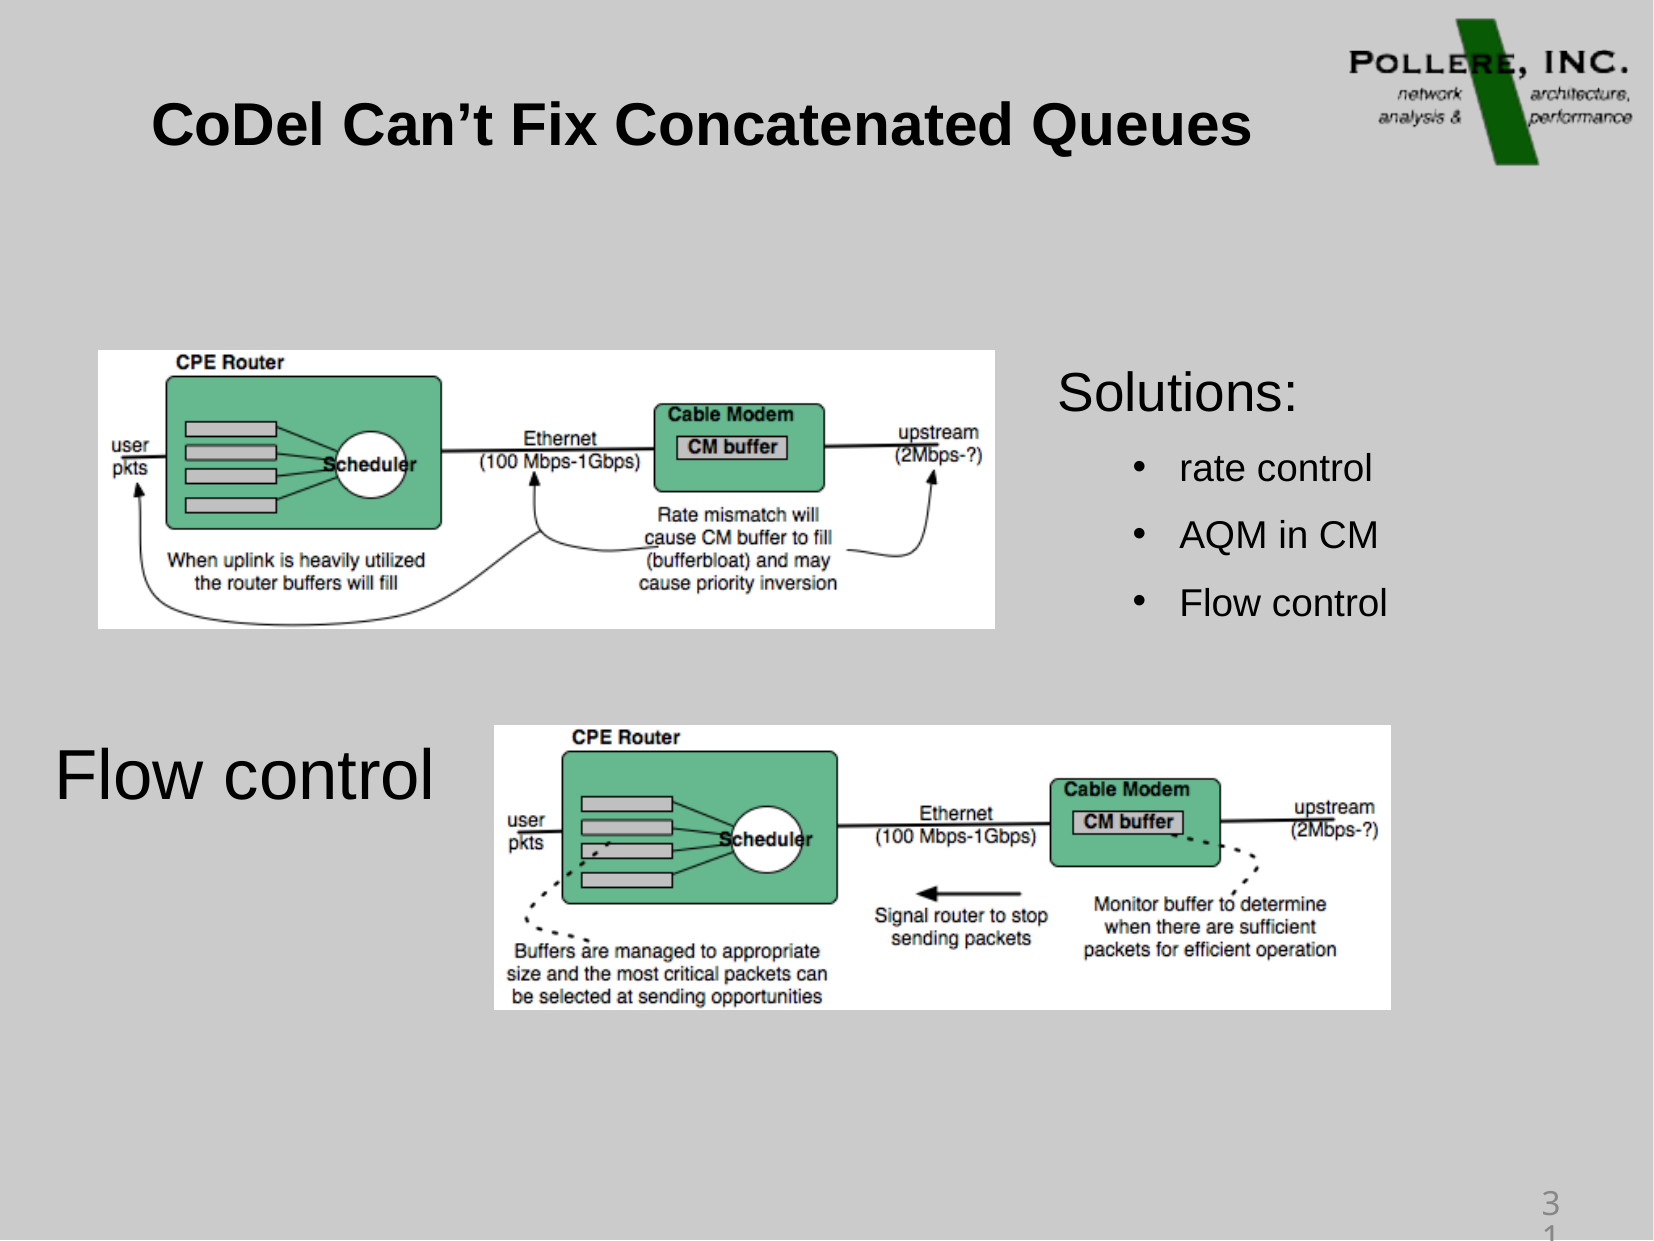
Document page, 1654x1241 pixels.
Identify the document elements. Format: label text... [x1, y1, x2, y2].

picture [98, 350, 995, 629]
title CoDel Can’t Fix Concatenated Queues [72, 68, 1334, 174]
list Solutions: rate control AQM in CM Flow control [1051, 349, 1438, 631]
text_box Flow control [54, 728, 441, 1007]
picture [494, 725, 1391, 1010]
picture [1329, 14, 1651, 169]
